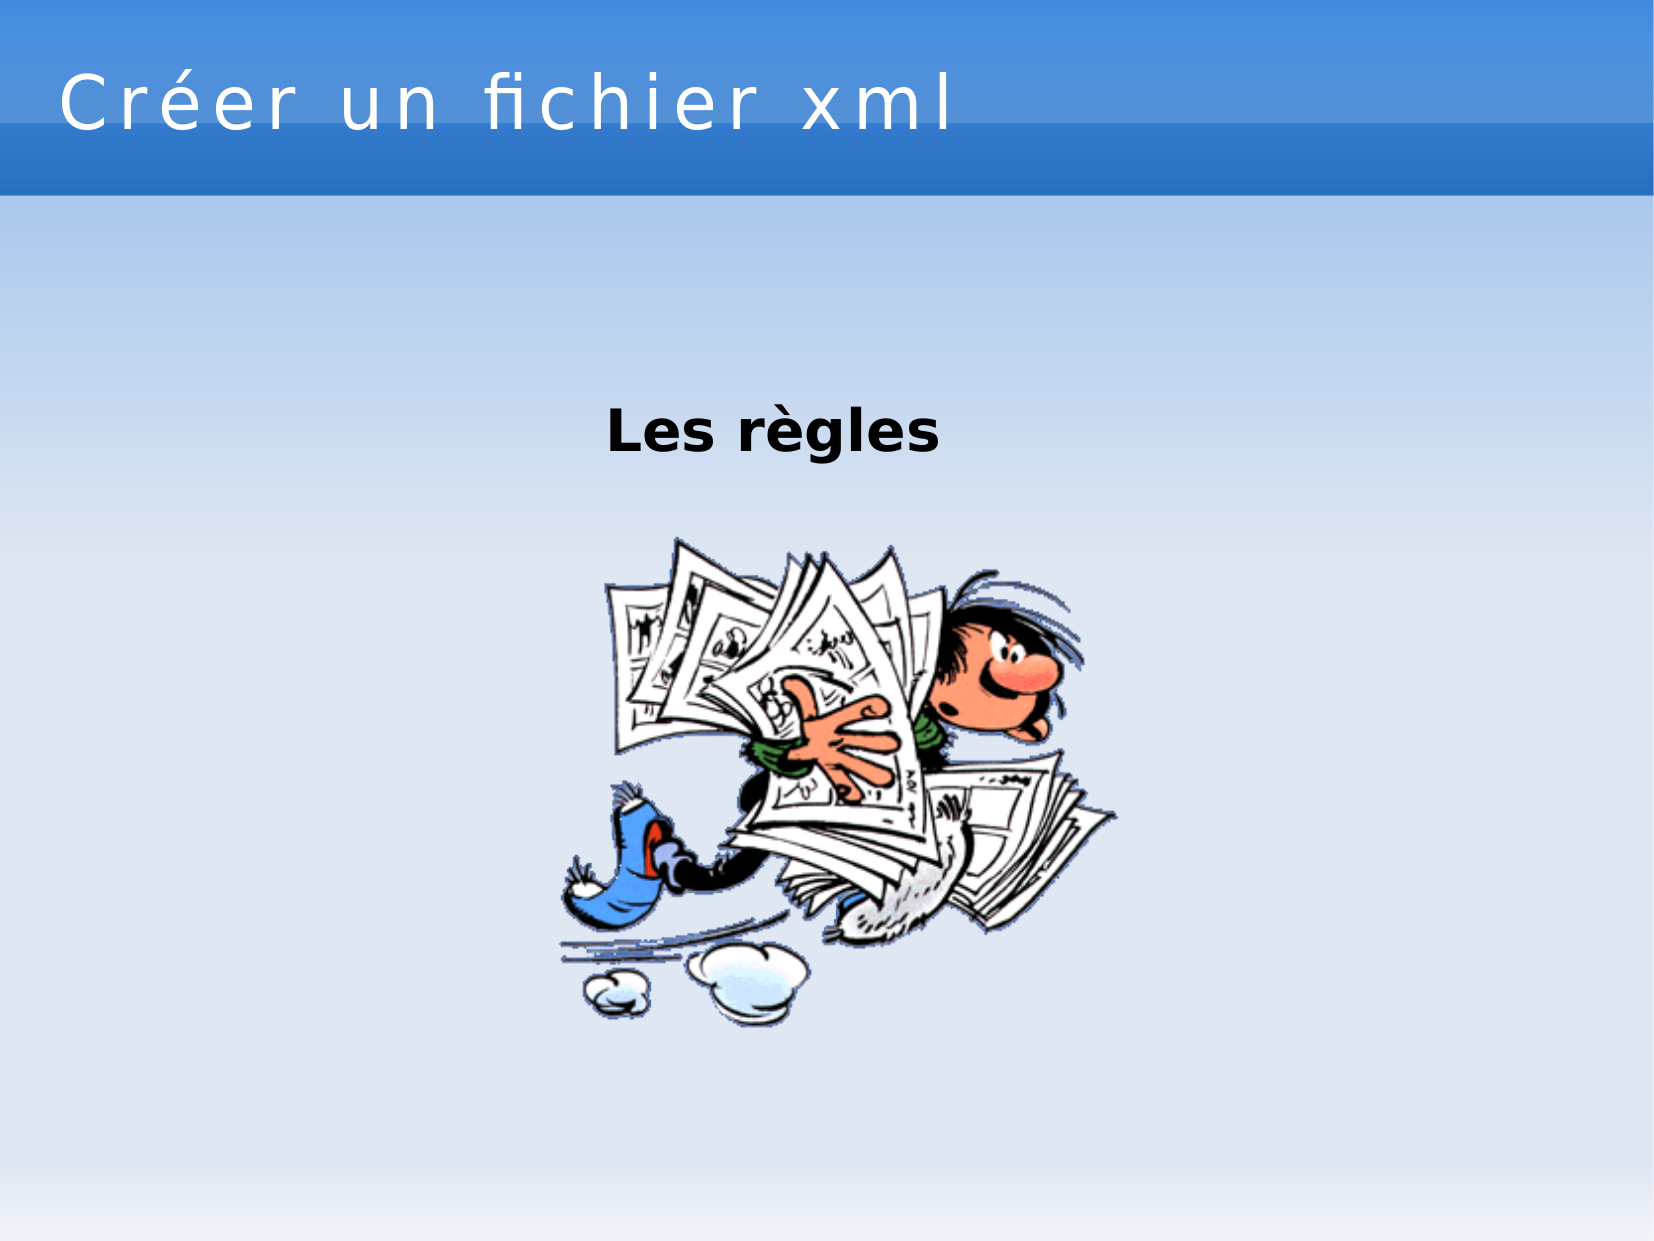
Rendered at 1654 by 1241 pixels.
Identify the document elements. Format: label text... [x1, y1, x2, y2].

text_box Les règles [590, 389, 956, 473]
title Créer un fichier xml [59, 36, 1270, 171]
picture [0, 0, 1654, 1241]
